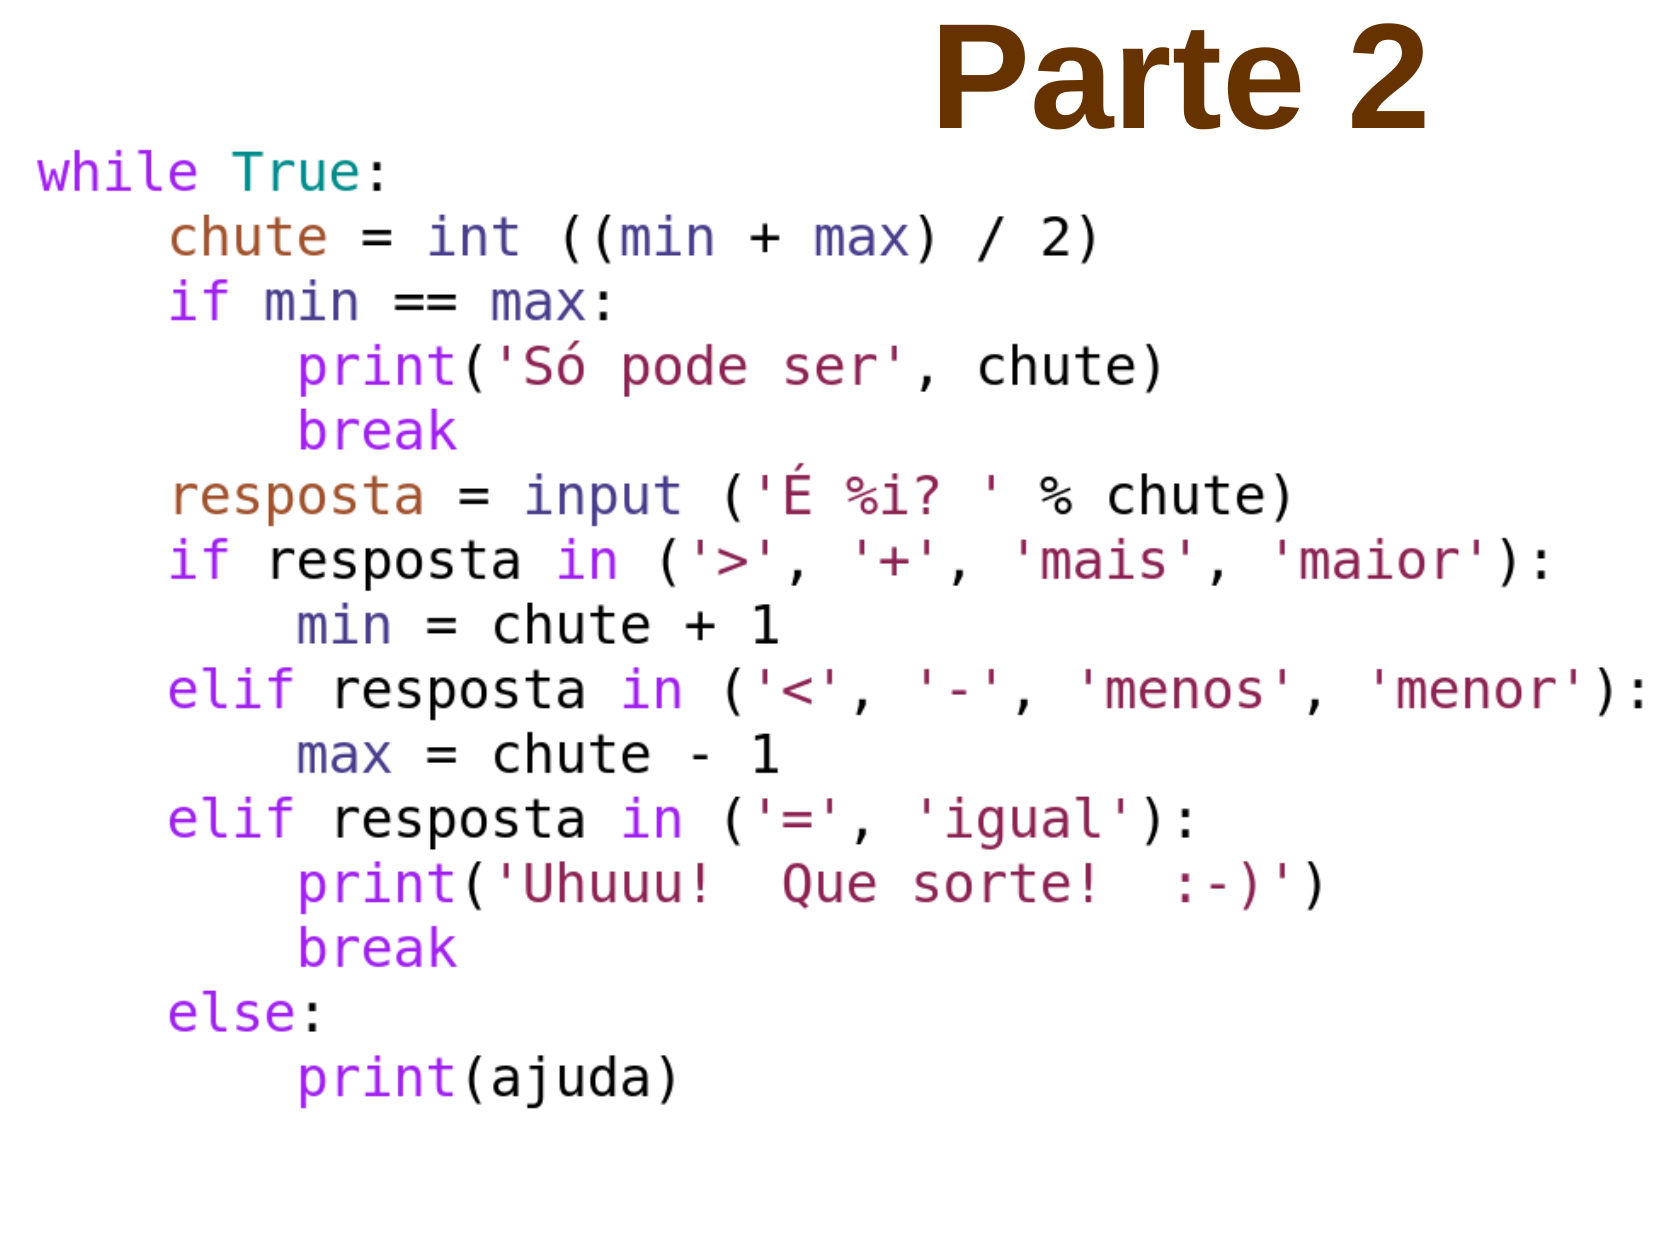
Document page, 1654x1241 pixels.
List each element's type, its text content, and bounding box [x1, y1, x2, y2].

picture [12, 118, 1654, 1134]
text_box Parte 2 [755, 0, 1607, 189]
